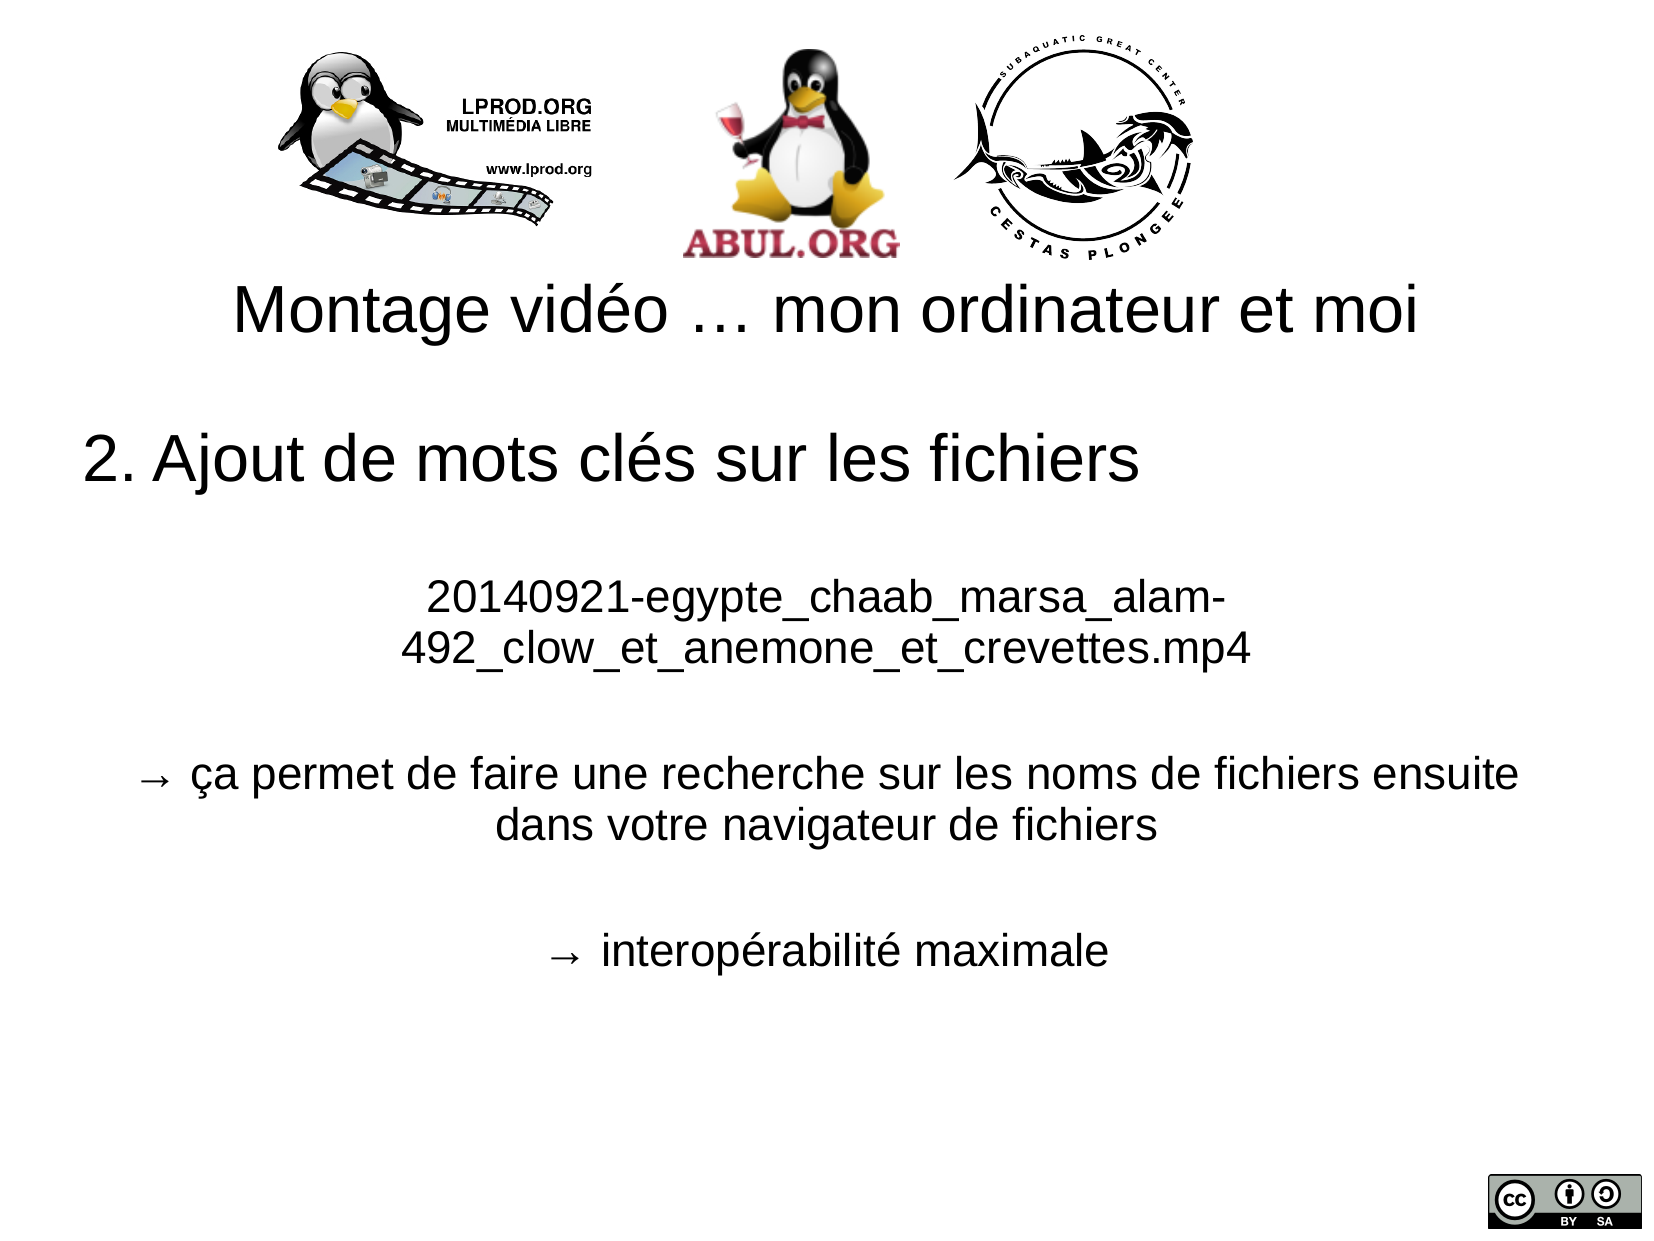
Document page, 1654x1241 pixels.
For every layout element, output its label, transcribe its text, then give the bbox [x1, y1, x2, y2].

picture [276, 50, 603, 258]
picture [953, 35, 1193, 260]
subtitle Montage vidéo … mon ordinateur et moi 2. Ajout de mots clés sur les fichiers 20140921-egypte_chaab_marsa_alam-492_clow_et_anemone_et_crevettes.mp4 → ça permet de faire une recherche sur les noms de fichiers ensuite dans votre navigateur de fichiers → interopérabilité maximale [82, 271, 1571, 1028]
picture [1488, 1174, 1642, 1229]
picture [683, 49, 900, 258]
